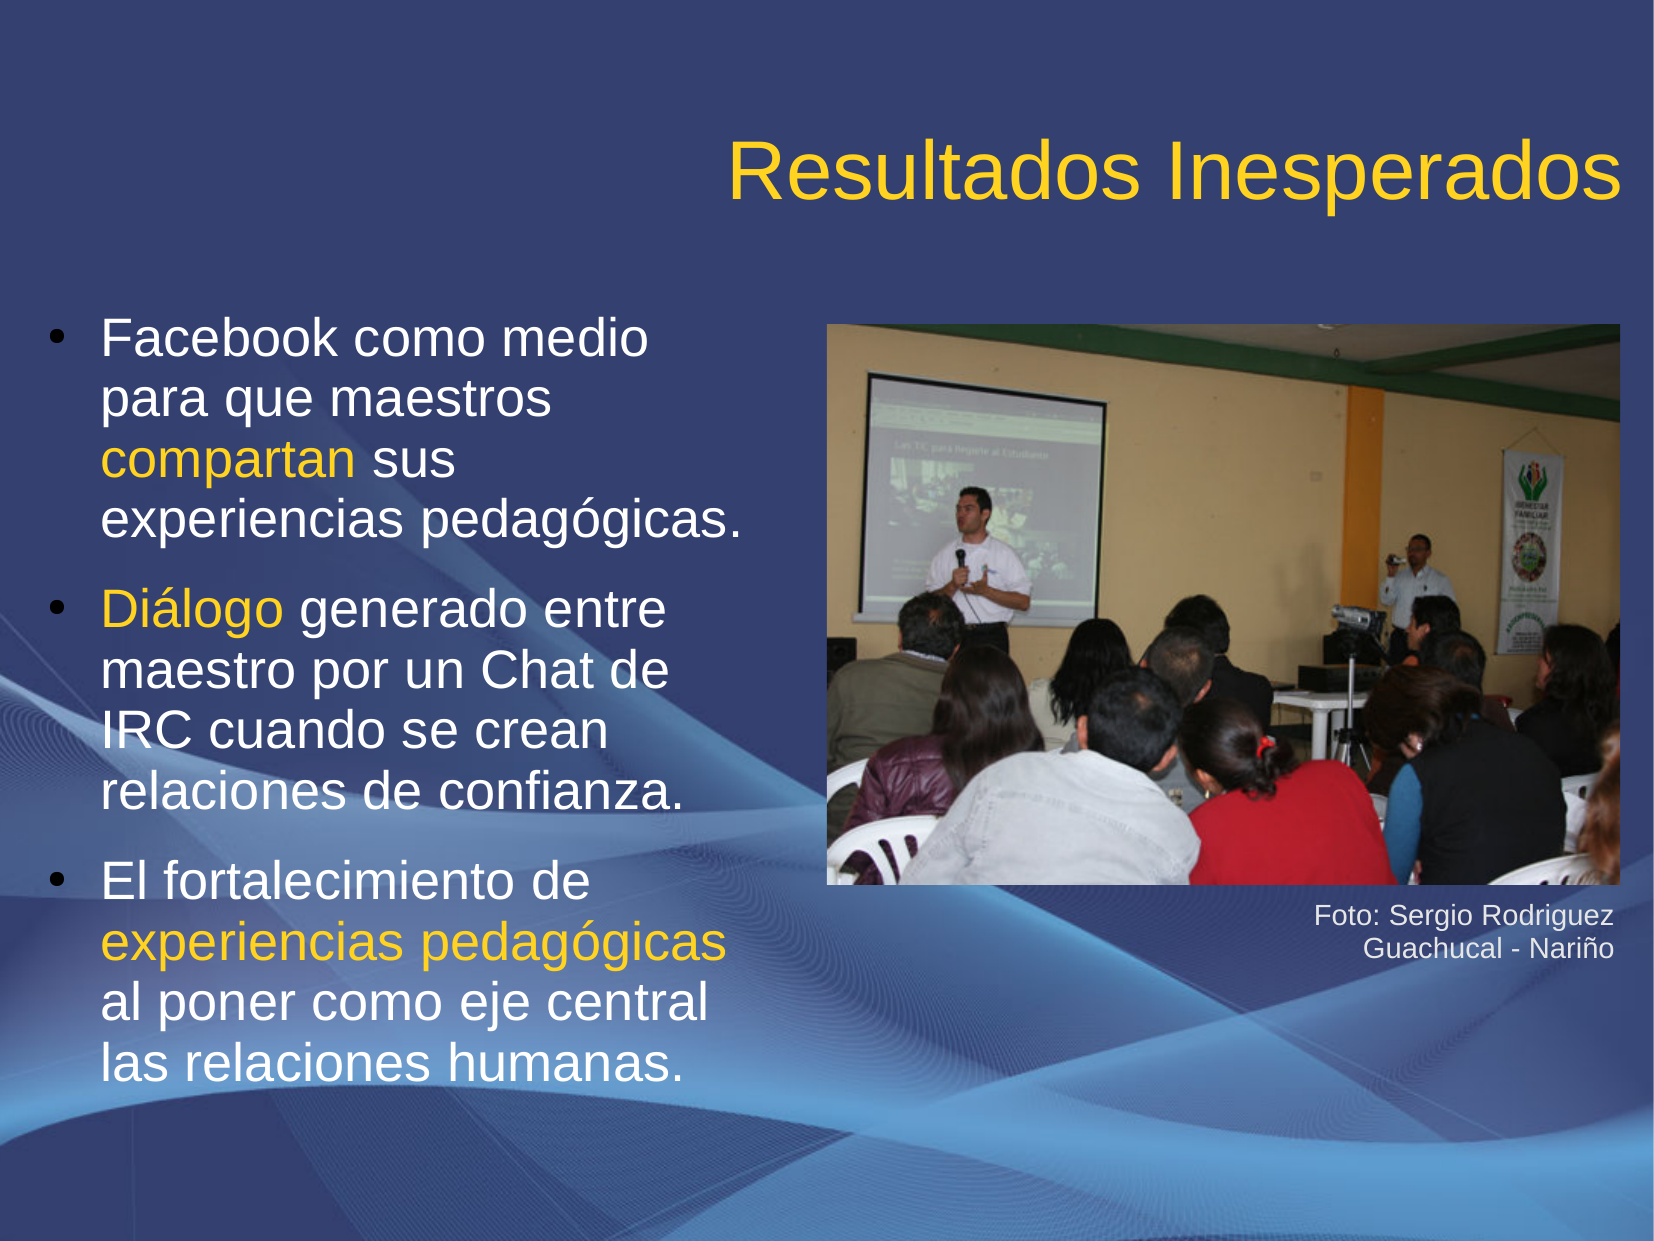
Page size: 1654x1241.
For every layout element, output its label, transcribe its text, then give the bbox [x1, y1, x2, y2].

list Facebook como medio para que maestros compartan sus experiencias pedagógicas. Diálogo generado entre maestro por un Chat de IRC cuando se crean relaciones de confianza. El fortalecimiento de experiencias pedagógicas al poner como eje central las relaciones humanas. [29, 307, 756, 1091]
text_box Foto: Sergio Rodriguez Guachucal - Nariño [1299, 891, 1631, 973]
picture [0, 0, 1654, 1241]
title Resultados Inesperados [702, 67, 1624, 275]
